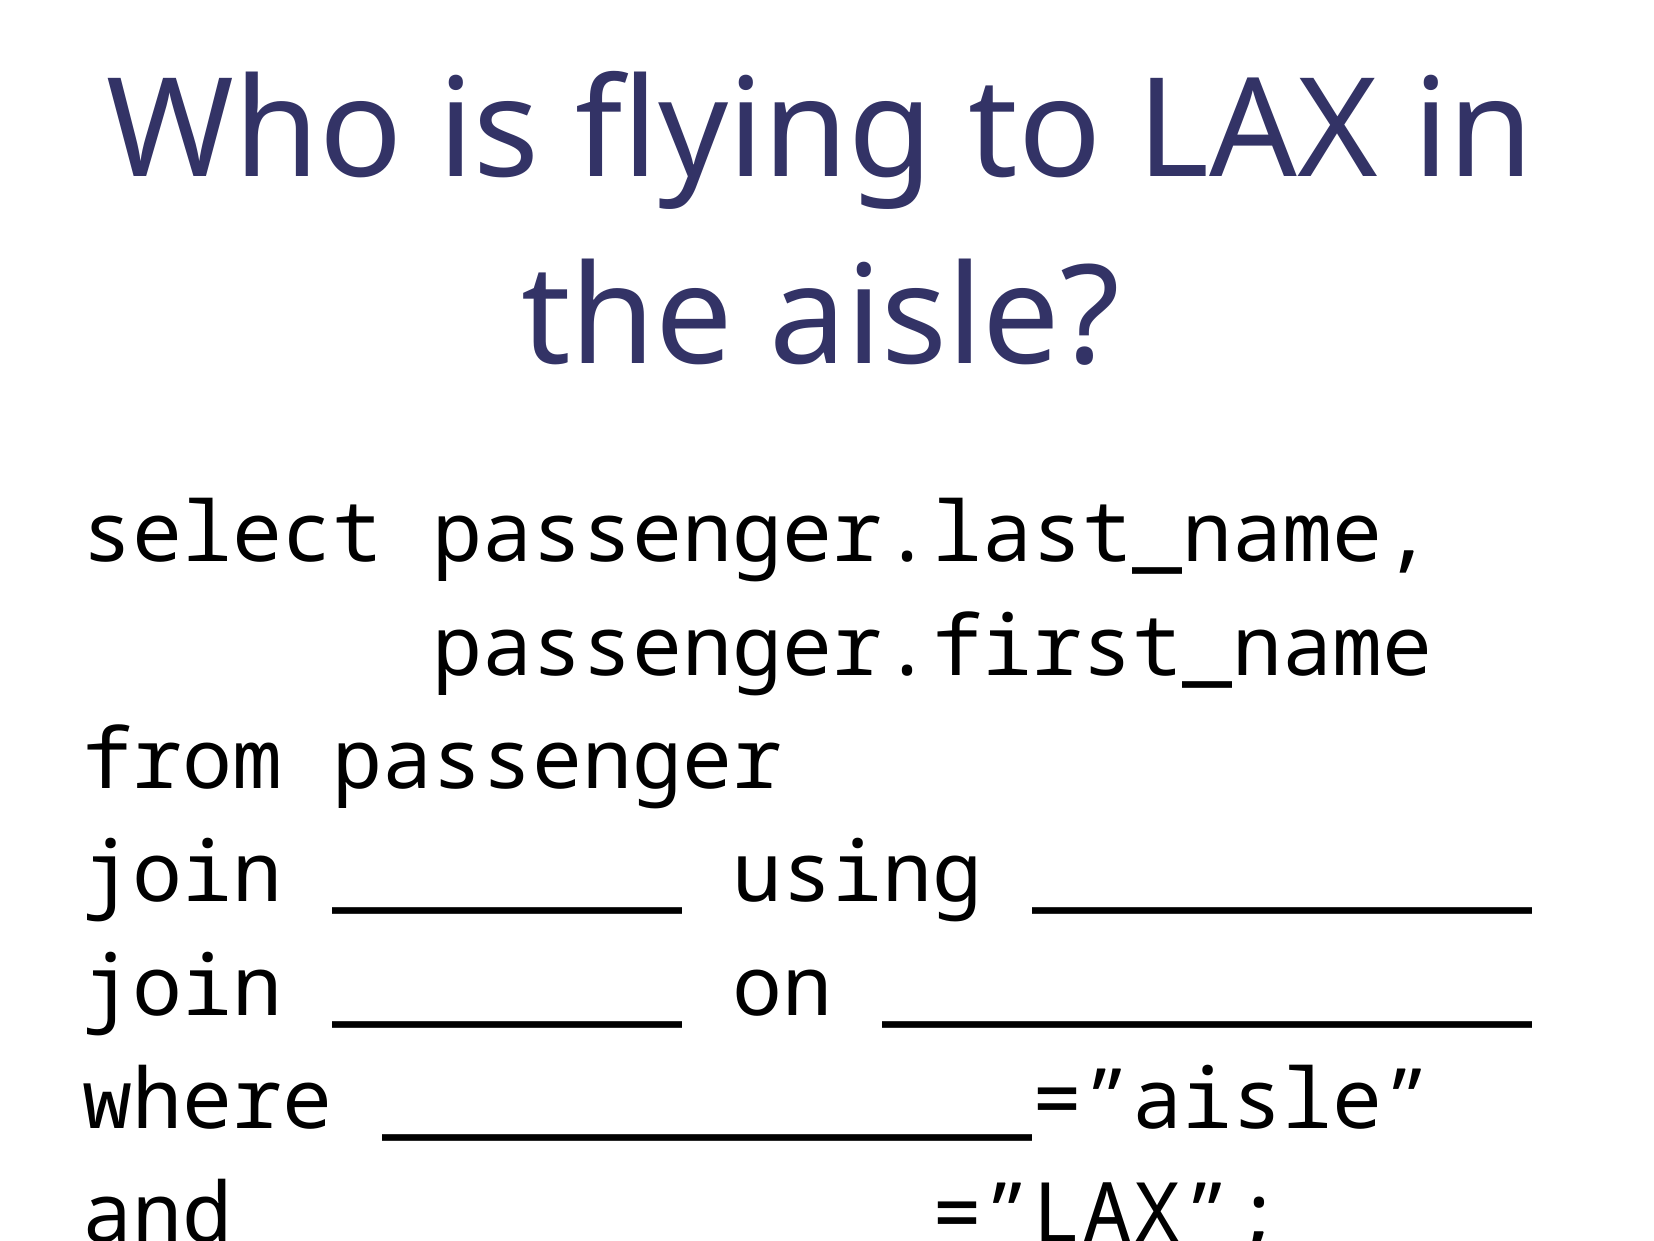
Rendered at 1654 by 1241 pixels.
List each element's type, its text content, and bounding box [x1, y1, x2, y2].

subtitle select passenger.last_name, passenger.first_name from passenger join _______ using __________ join _______ on _____________ where _____________=”aisle” and _____________=”LAX”; [82, 472, 1571, 1113]
title Who is flying to LAX in the aisle? [76, 49, 1565, 384]
